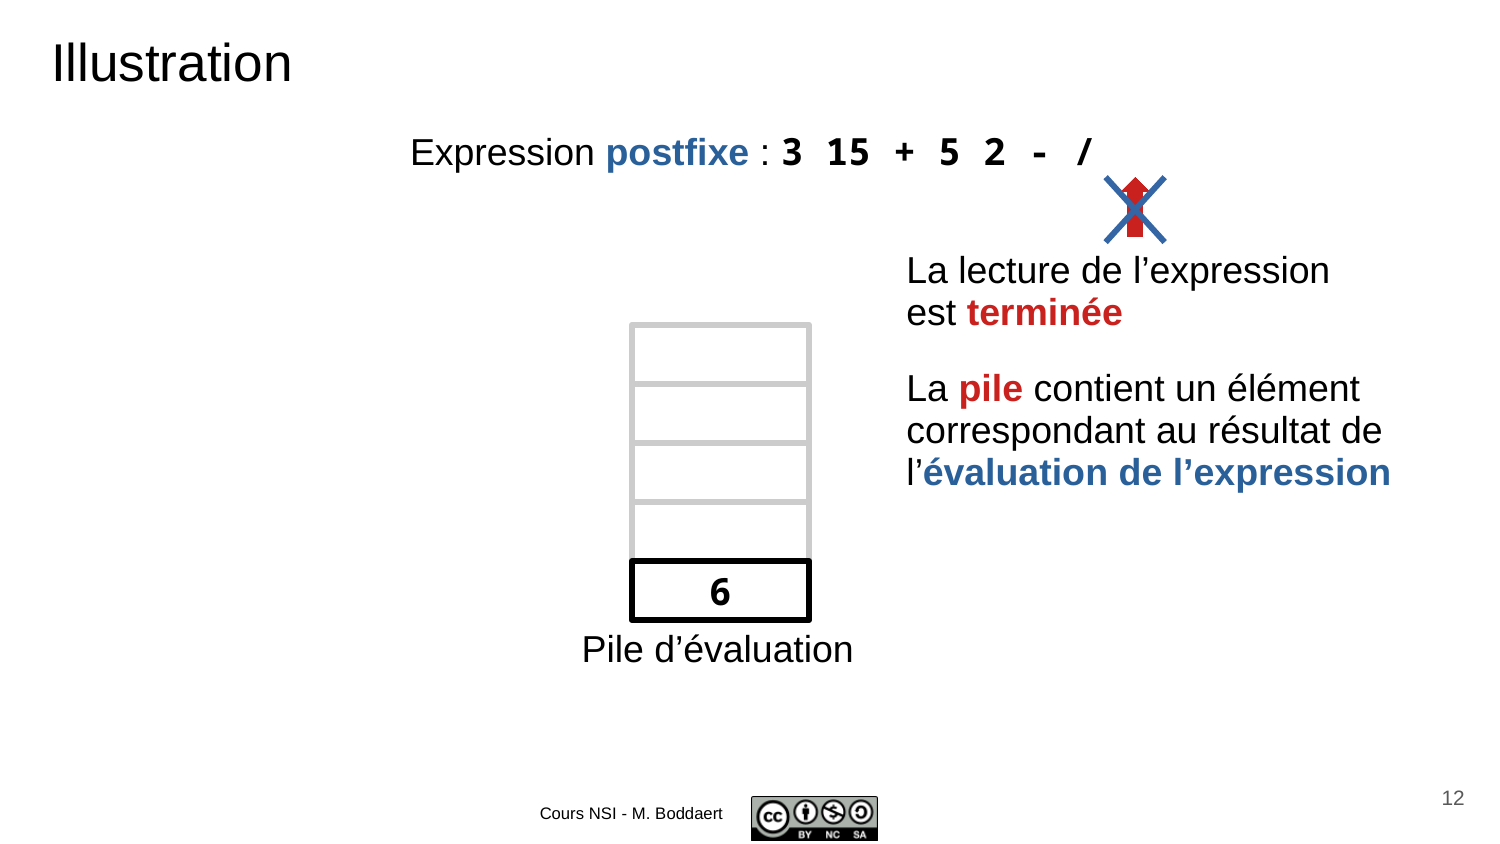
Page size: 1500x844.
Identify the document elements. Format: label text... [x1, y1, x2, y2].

text_box [631, 501, 810, 561]
text_box [631, 324, 810, 443]
text_box 6 [631, 561, 810, 620]
text_box Expression postfixe : 3 15 + 5 2 - / [29, 120, 1477, 760]
text_box [1122, 177, 1149, 204]
title Illustration [51, 13, 1449, 108]
text_box La lecture de l’expression est terminée [891, 242, 1388, 344]
text_box [1127, 215, 1143, 237]
slide_number <numéro> [1389, 764, 1480, 830]
picture [751, 796, 878, 841]
text_box Pile d’évaluation [566, 620, 880, 680]
text_box La pile contient un élément correspondant au résultat de l’évaluation de l’expression [891, 360, 1477, 550]
